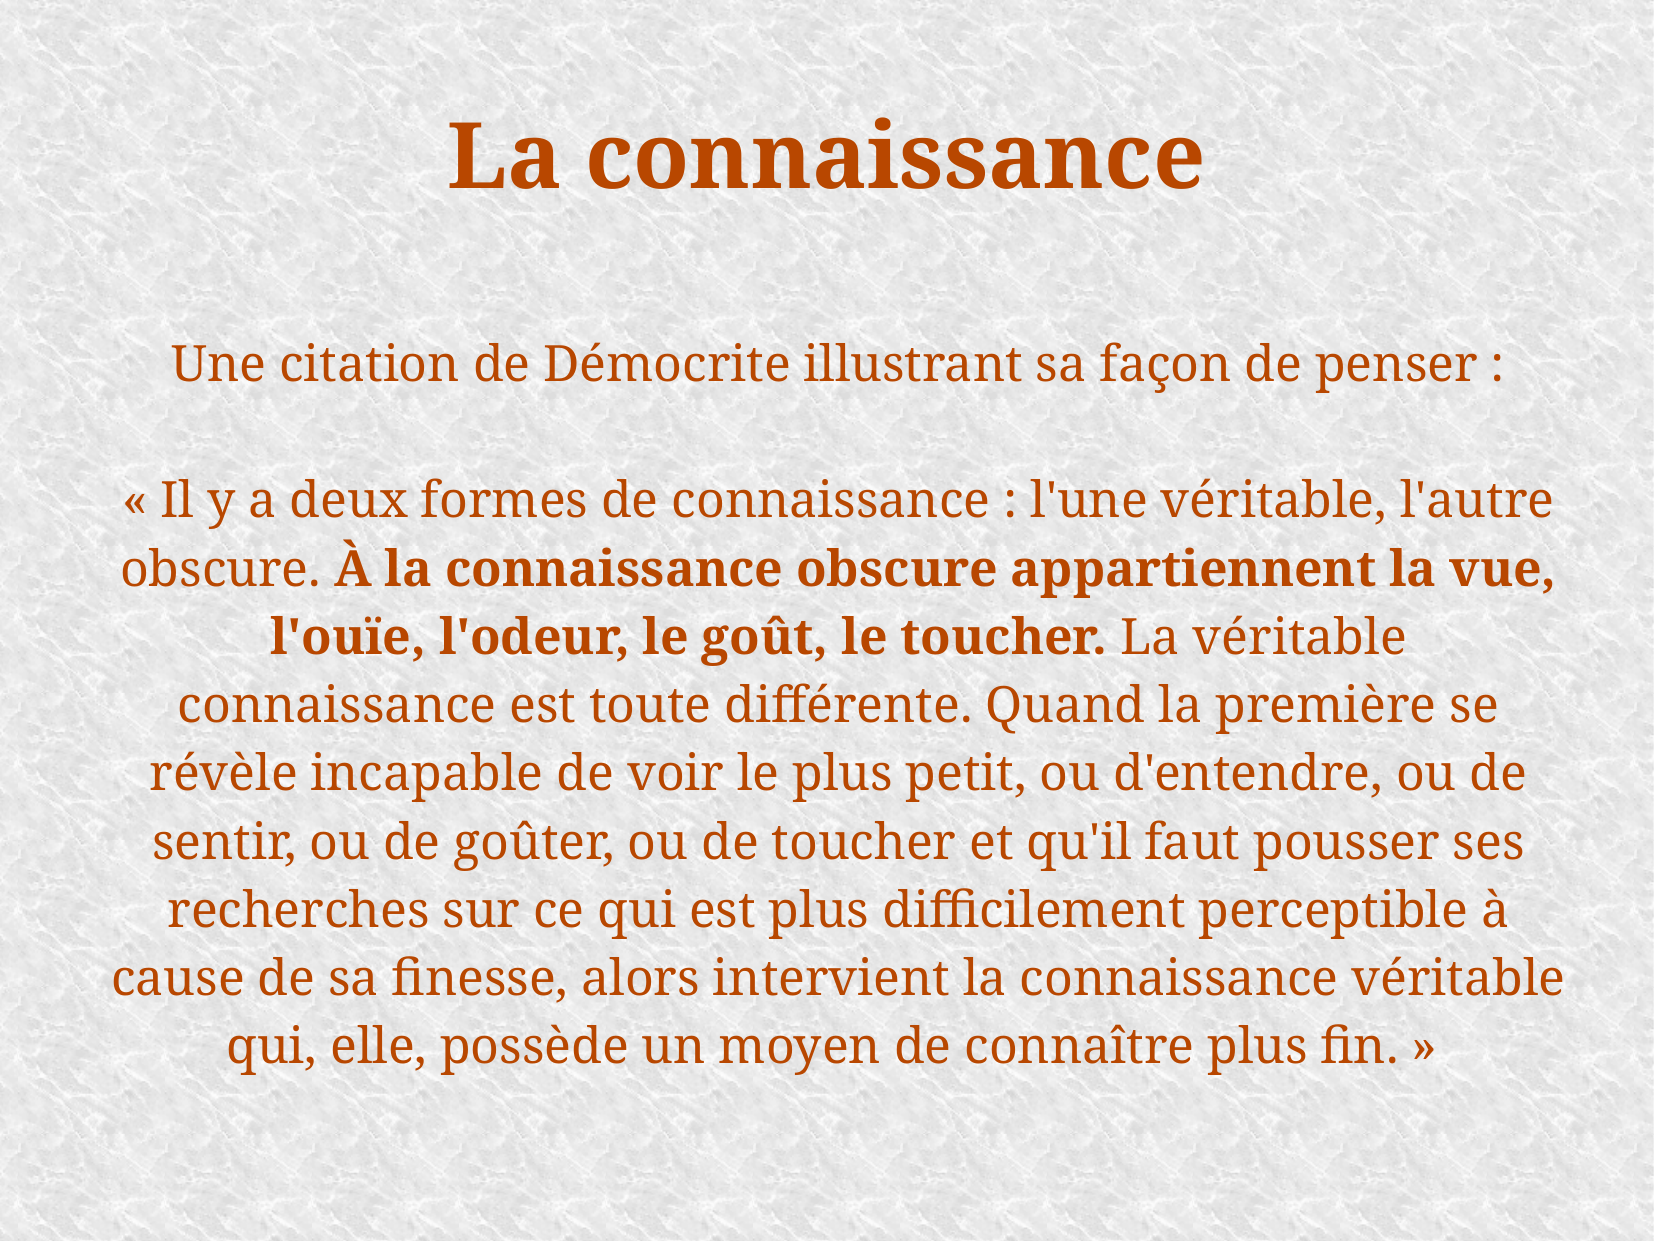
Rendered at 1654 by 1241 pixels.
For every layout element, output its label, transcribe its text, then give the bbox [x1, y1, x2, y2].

picture [0, 0, 1654, 1241]
title La connaissance [82, 49, 1571, 257]
text_box Une citation de Démocrite illustrant sa façon de penser : « Il y a deux formes de connaissance : l'une véritable, l'autre obscure. À la connaissance obscure appartiennent la vue, l'ouïe, l'odeur, le goût, le toucher. La véritable connaissance est toute différente. Quand la première se révèle incapable de voir le plus petit, ou d'entendre, ou de sentir, ou de goûter, ou de toucher et qu'il faut pousser ses recherches sur ce qui est plus difficilement perceptible à cause de sa finesse, alors intervient la connaissance véritable qui, elle, possède un moyen de connaître plus fin. » [94, 320, 1583, 1007]
